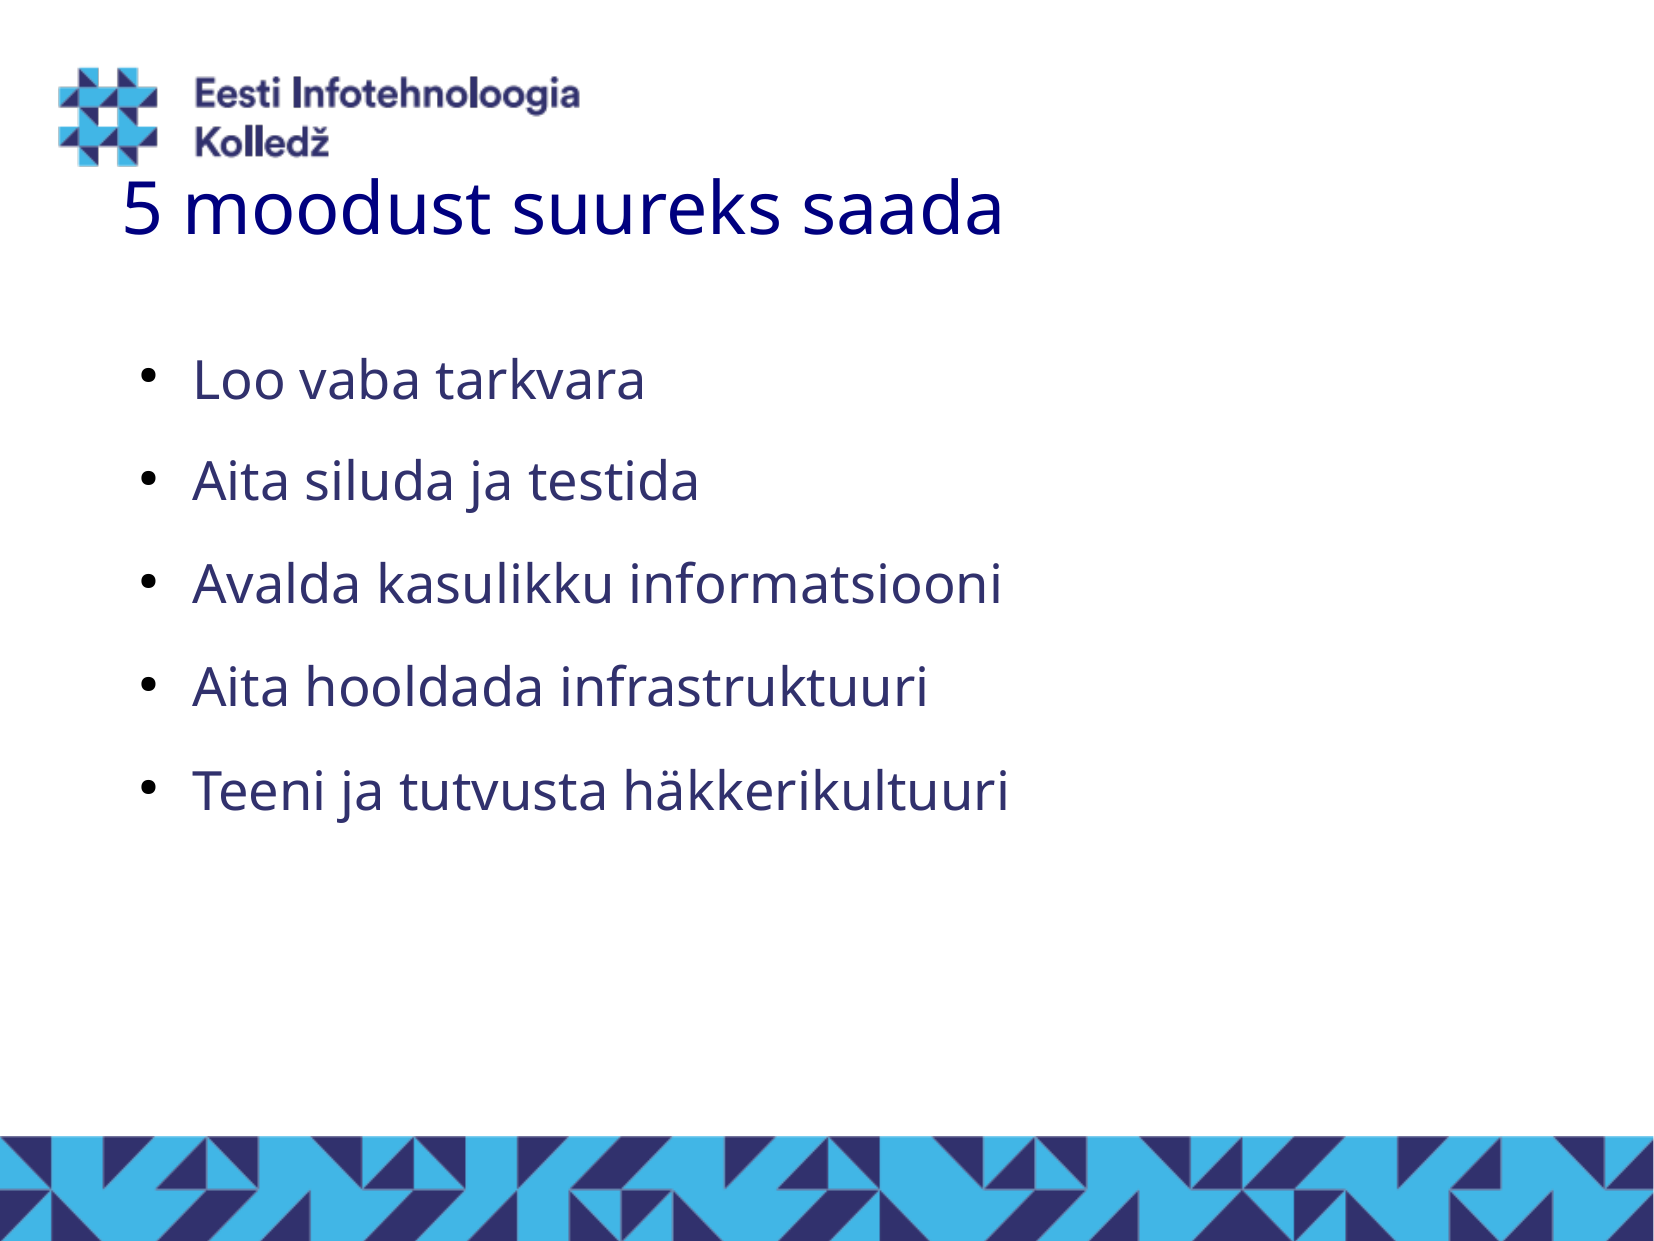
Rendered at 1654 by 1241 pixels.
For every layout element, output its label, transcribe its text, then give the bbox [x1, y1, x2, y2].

title 5 moodust suureks saada [121, 102, 1534, 310]
list Loo vaba tarkvara Aita siluda ja testida Avalda kasulikku informatsiooni Aita hooldada infrastruktuuri Teeni ja tutvusta häkkerikultuuri [121, 344, 1534, 1126]
